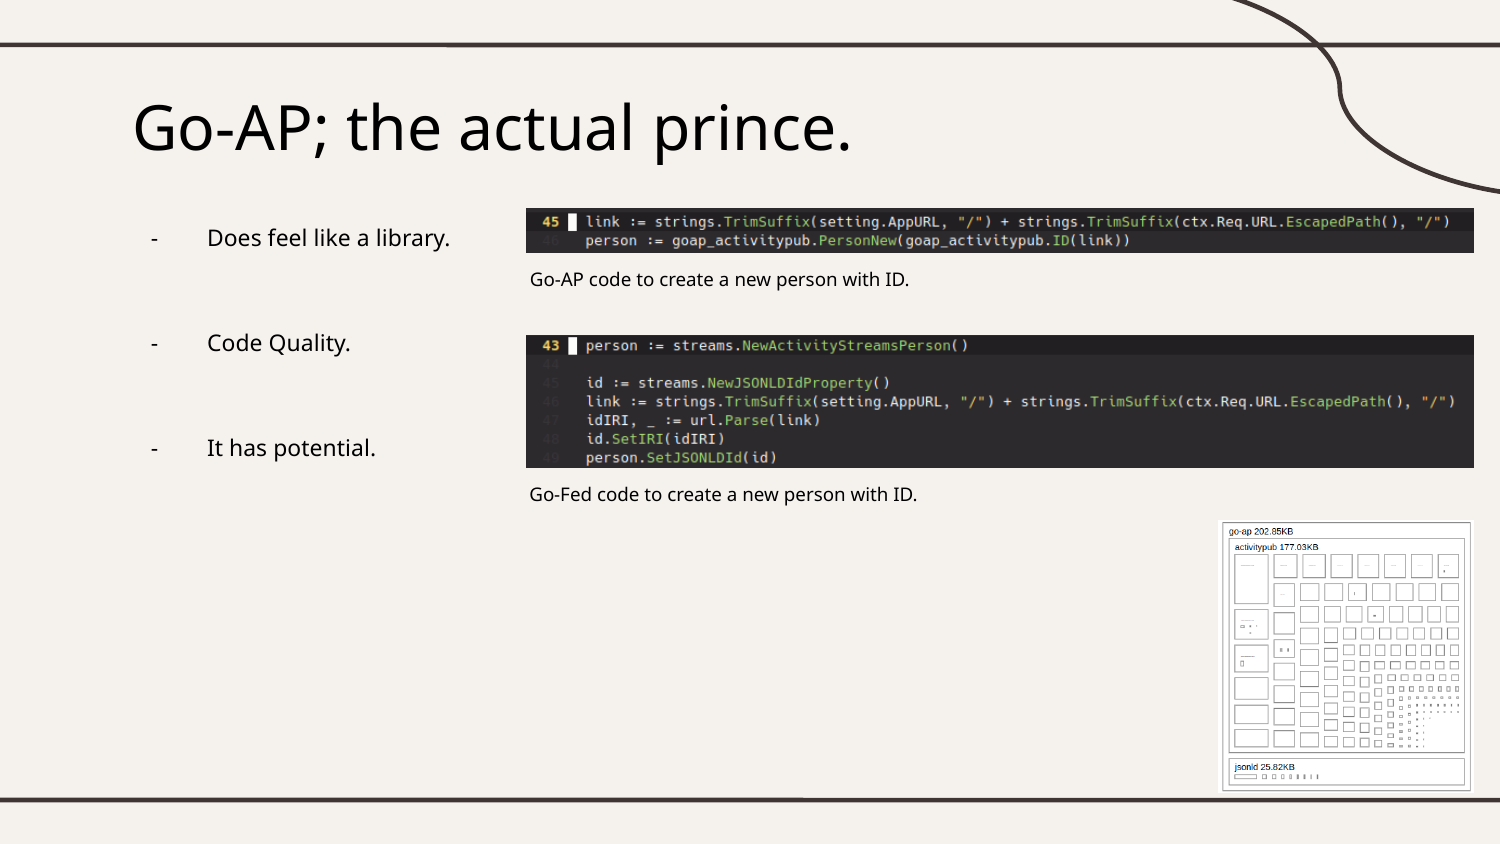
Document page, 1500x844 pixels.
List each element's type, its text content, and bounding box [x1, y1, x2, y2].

text_box Go-AP code to create a new person with ID. [514, 253, 990, 306]
text_box Go-Fed code to create a new person with ID. [514, 467, 1013, 520]
title Go-AP; the actual prince. [116, 72, 1013, 167]
picture [526, 335, 1474, 468]
picture [526, 208, 1474, 254]
picture [1218, 520, 1474, 793]
list Does feel like a library. Code Quality. It has potential. [116, 208, 1383, 750]
